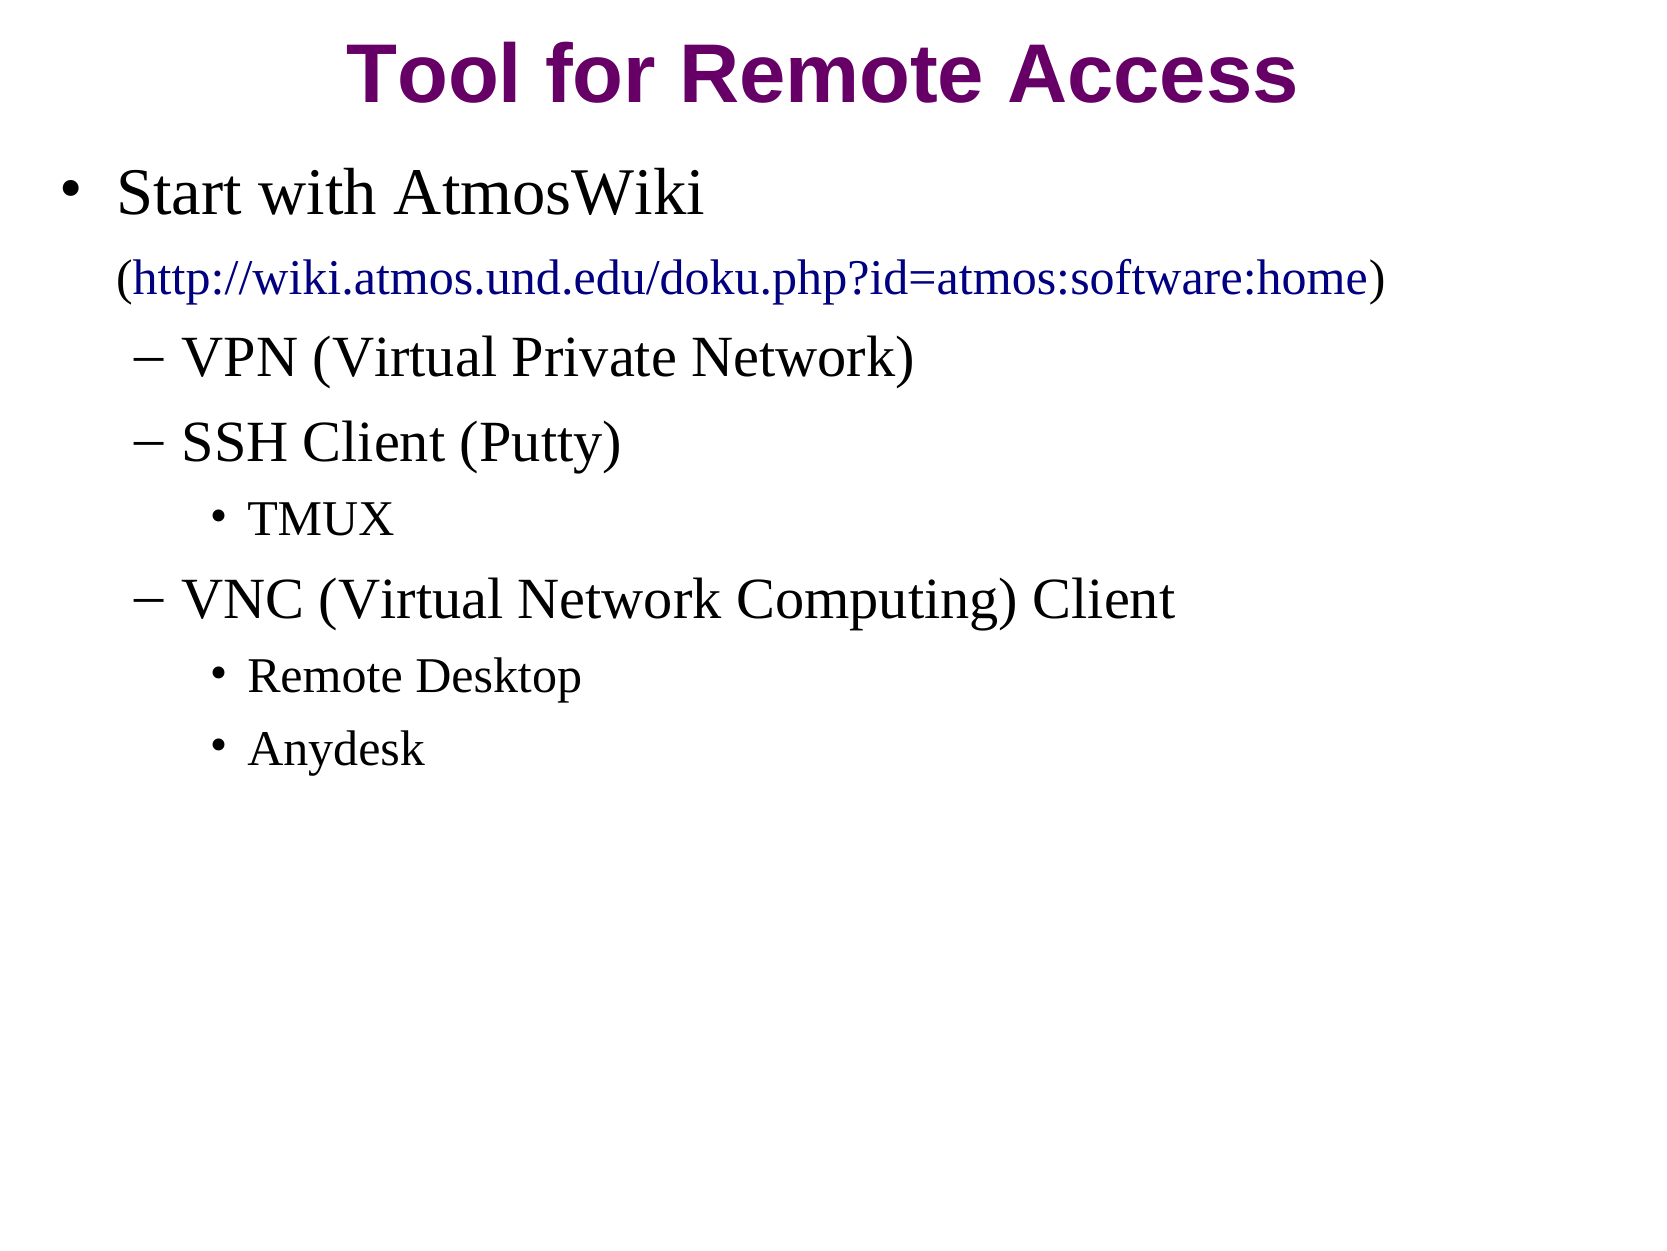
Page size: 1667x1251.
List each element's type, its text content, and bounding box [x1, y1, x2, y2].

title Tool for Remote Access [0, 11, 1667, 127]
list Start with AtmosWiki (http://wiki.atmos.und.edu/doku.php?id=atmos:software:home) VPN (Virtual Private Network) SSH Client (Putty) TMUX VNC (Virtual Network Computing) Client Remote Desktop Anydesk [45, 139, 1636, 1226]
